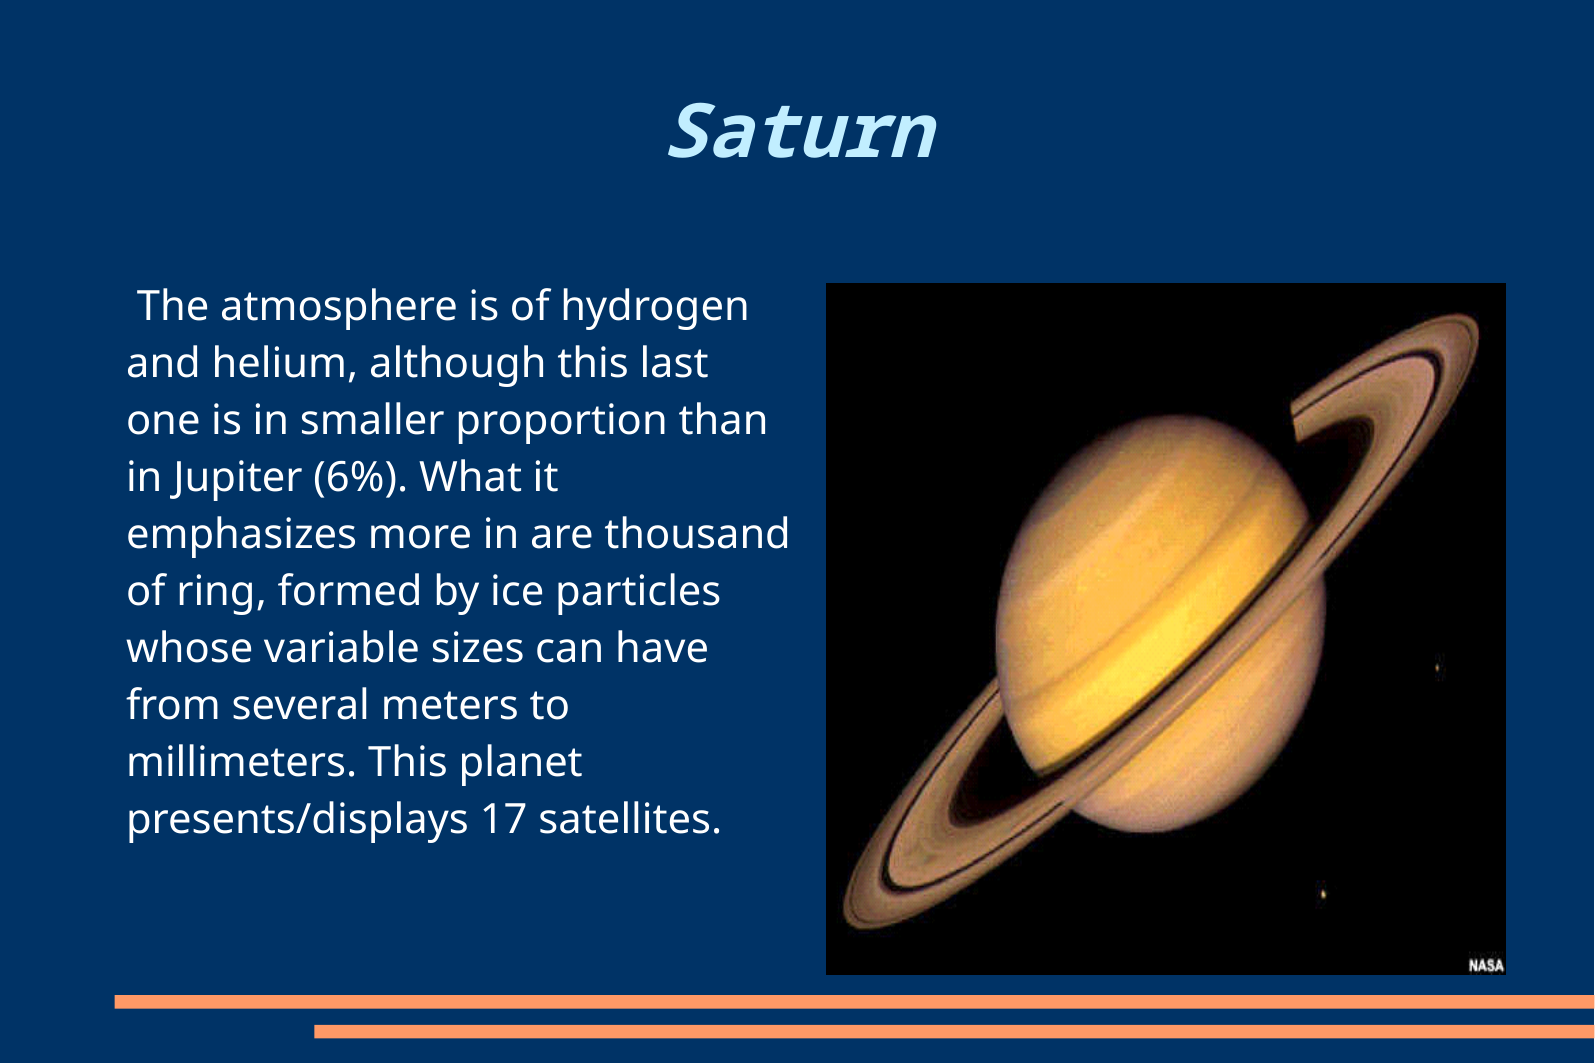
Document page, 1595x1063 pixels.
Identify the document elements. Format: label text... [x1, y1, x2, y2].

list The atmosphere is of hydrogen and helium, although this last one is in smaller proportion than in Jupiter (6%). What it emphasizes more in are thousand of ring, formed by ice particles whose variable sizes can have from several meters to millimeters. This planet presents/displays 17 satellites. [117, 276, 795, 956]
title Saturn [117, 47, 1479, 210]
picture [826, 276, 1506, 975]
